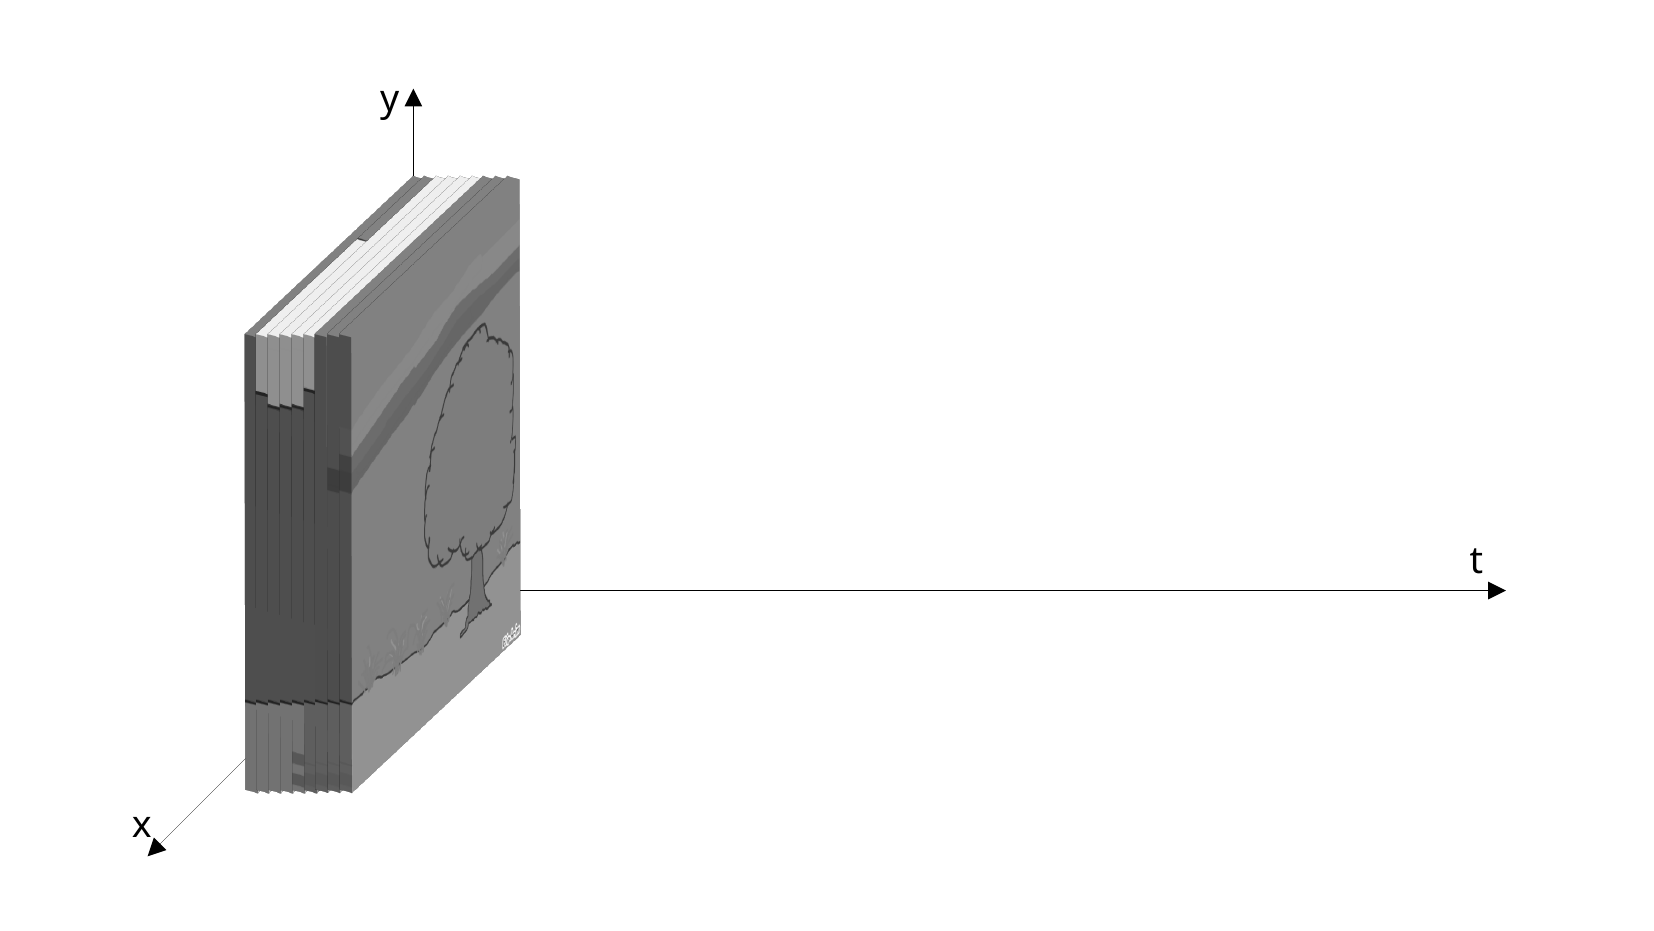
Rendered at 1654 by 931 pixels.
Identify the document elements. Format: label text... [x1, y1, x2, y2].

text_box x [112, 791, 172, 855]
text_box t [1446, 527, 1506, 591]
text_box y [360, 64, 420, 129]
